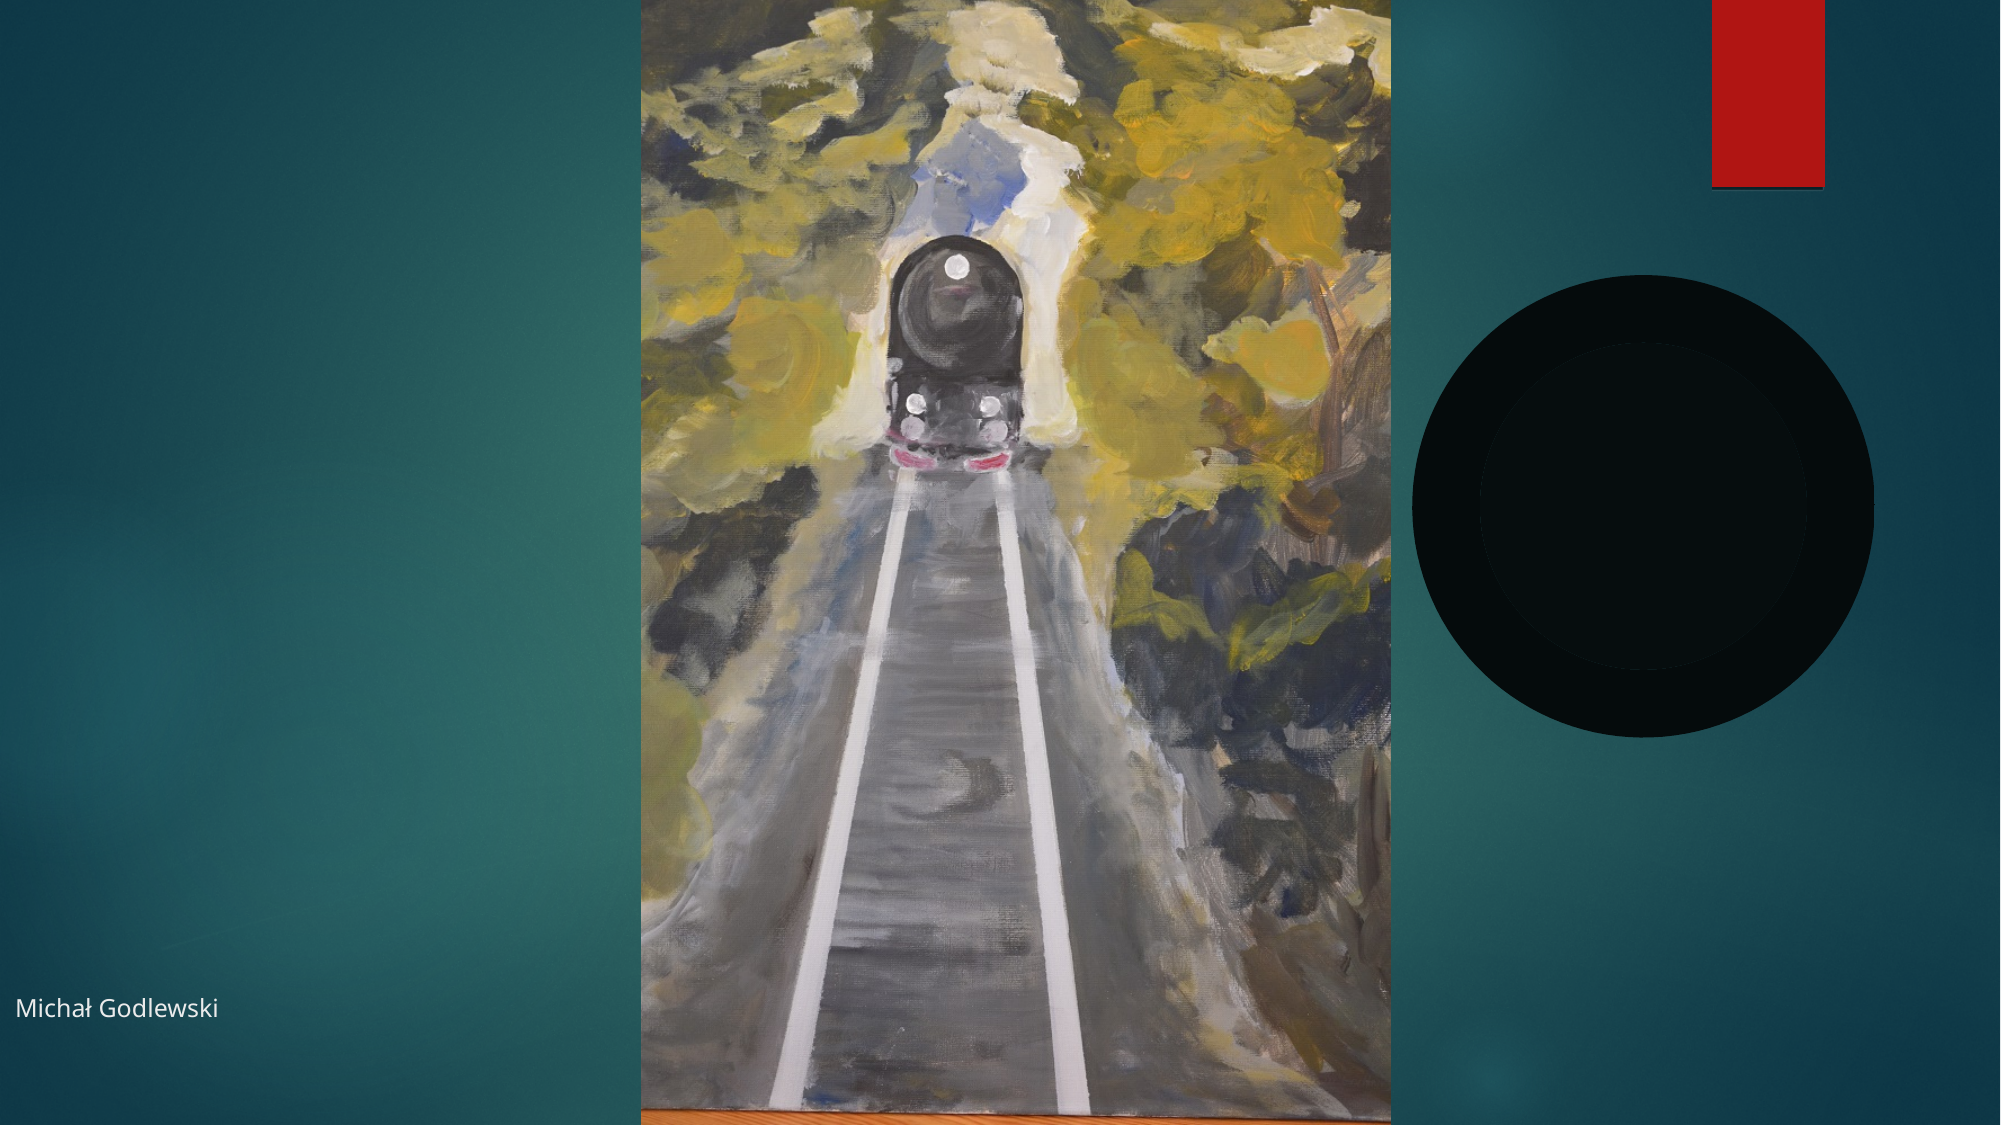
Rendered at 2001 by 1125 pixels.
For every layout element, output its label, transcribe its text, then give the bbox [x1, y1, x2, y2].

title Michał Godlewski [0, 895, 300, 1125]
picture [641, 0, 1391, 1125]
